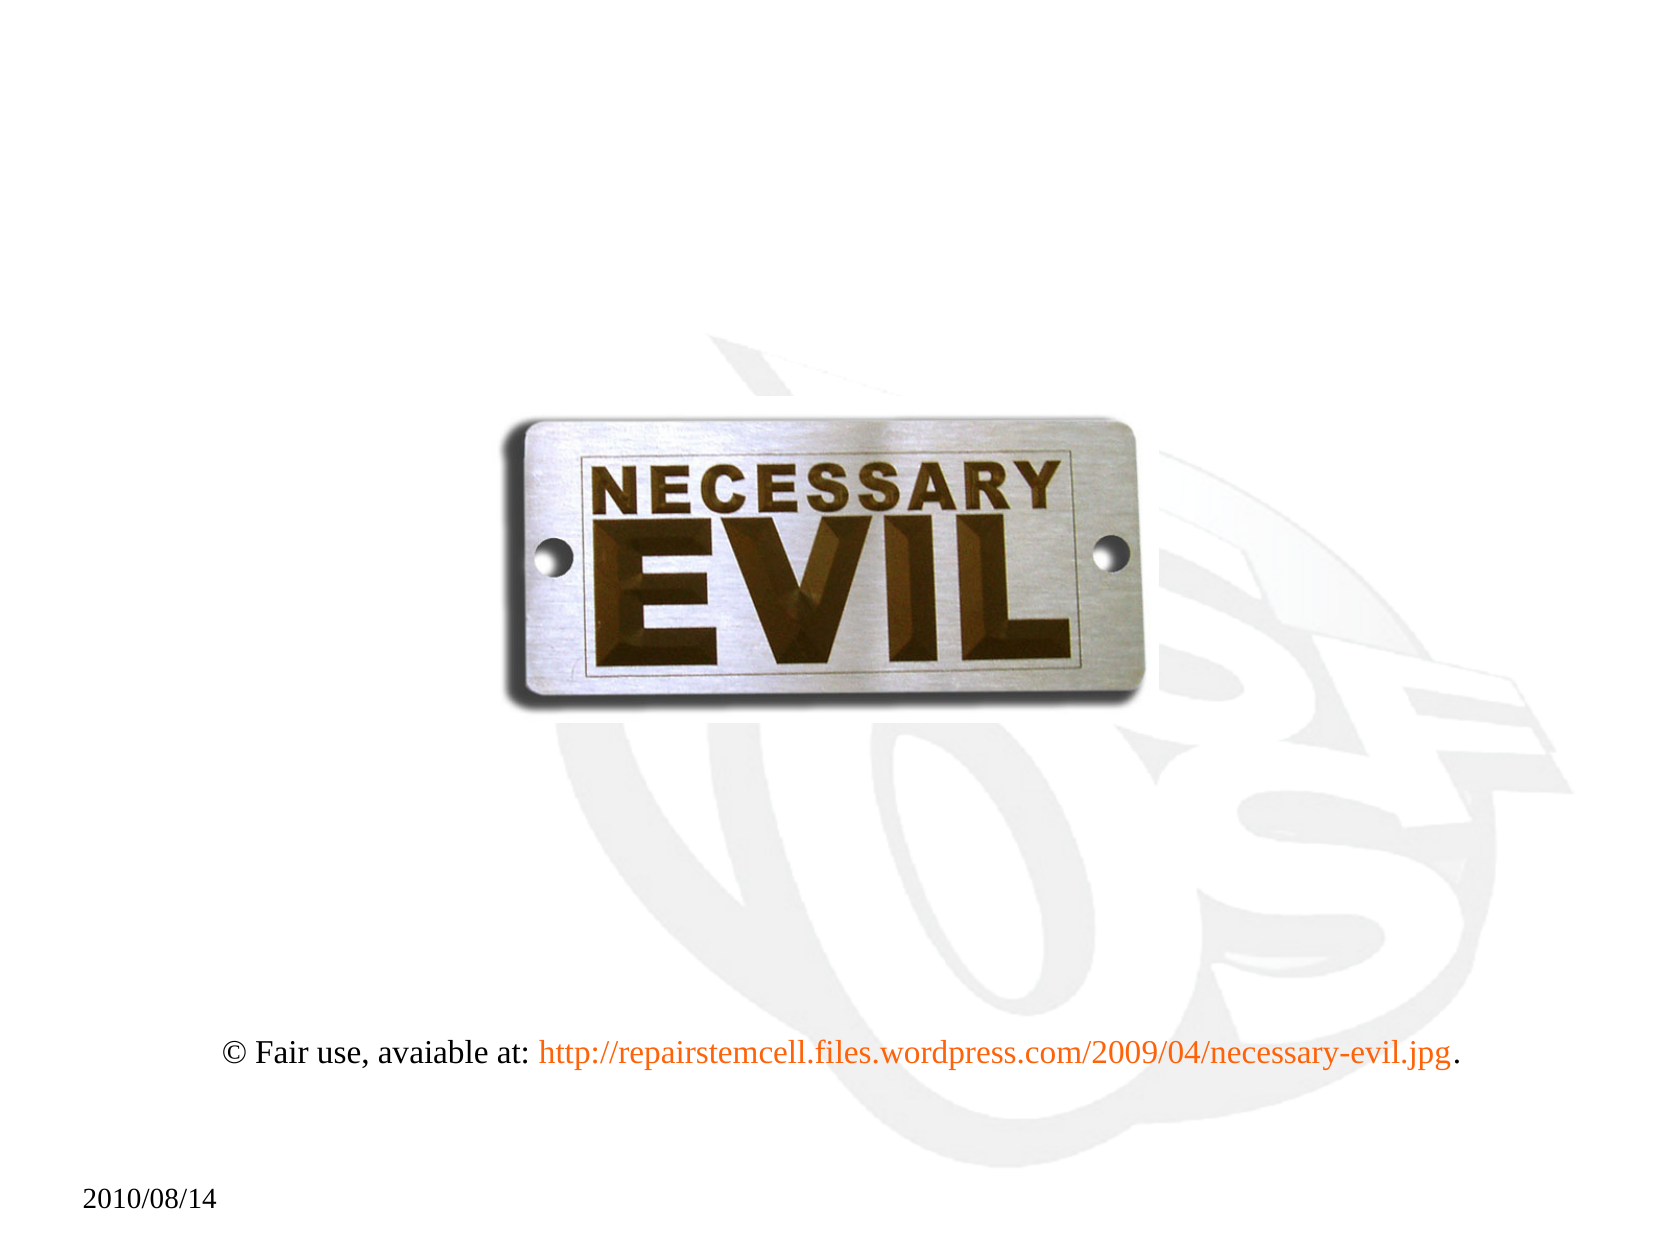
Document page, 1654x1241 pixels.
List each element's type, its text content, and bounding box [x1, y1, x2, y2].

picture [491, 331, 1577, 1170]
text_box © Fair use, avaiable at: http://repairstemcell.files.wordpress.com/2009/04/necessary-evil.jpg. [177, 1008, 1506, 1093]
